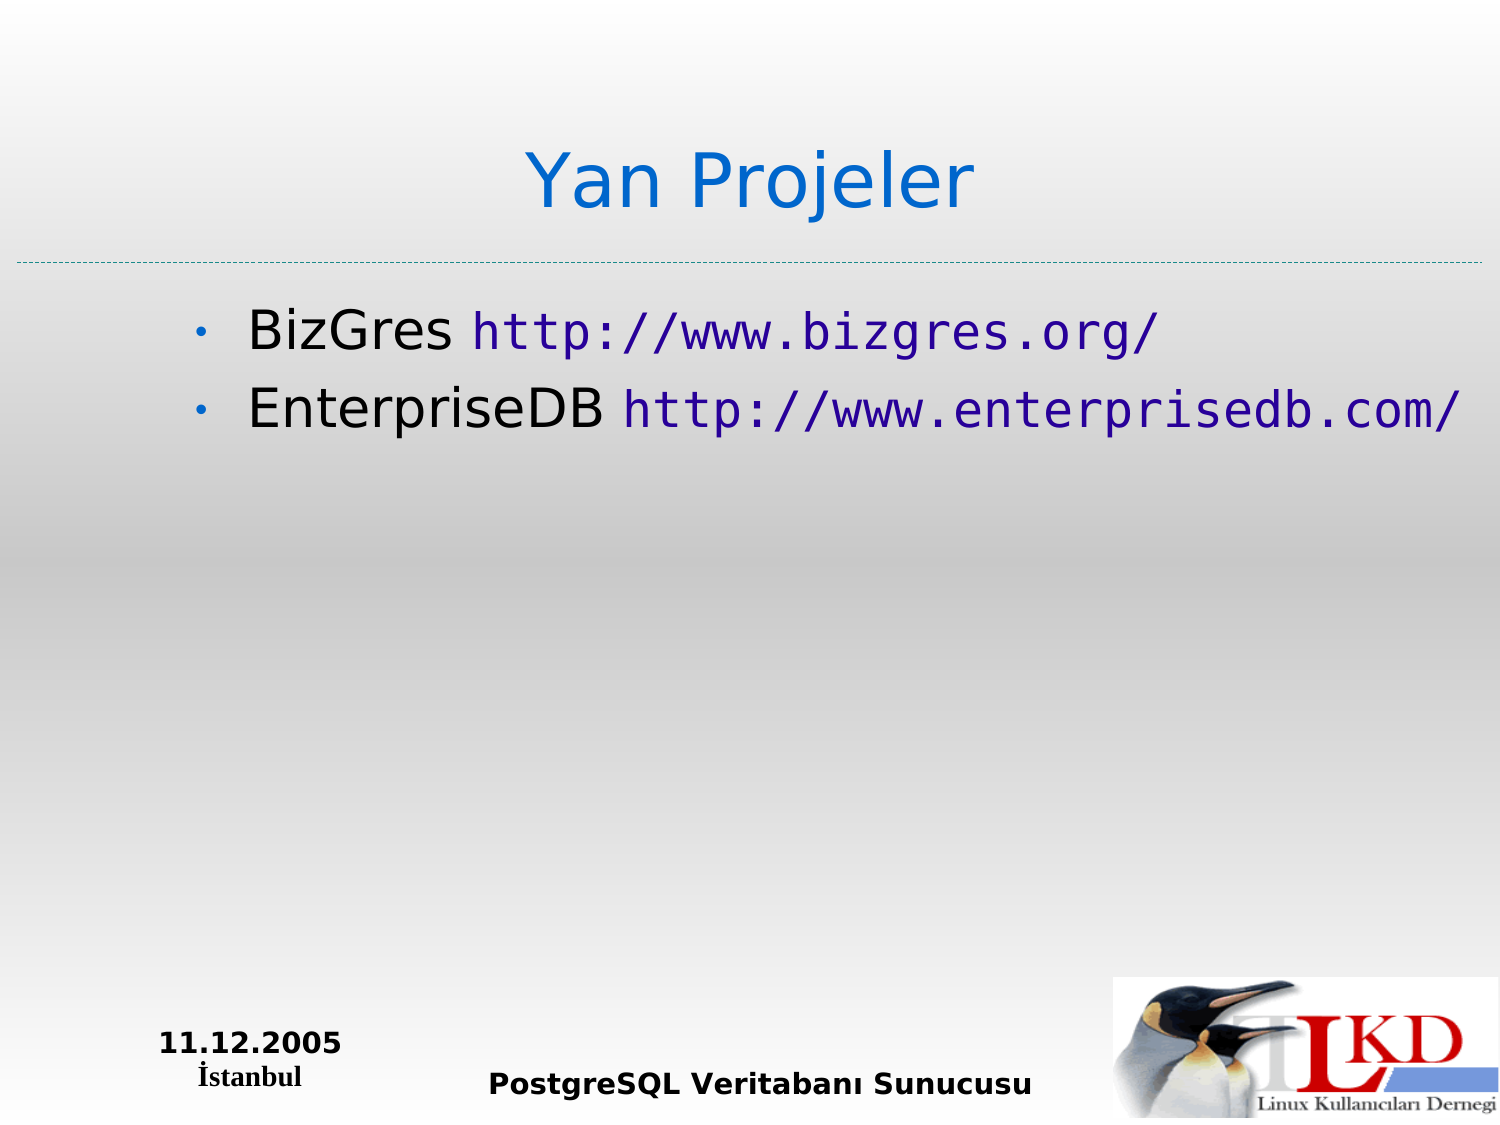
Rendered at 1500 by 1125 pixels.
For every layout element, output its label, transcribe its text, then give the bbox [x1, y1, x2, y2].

title Yan Projeler [0, 0, 1500, 225]
list BizGres http://www.bizgres.org/ EnterpriseDB http://www.enterprisedb.com/ [0, 299, 1500, 975]
picture [1113, 977, 1499, 1118]
